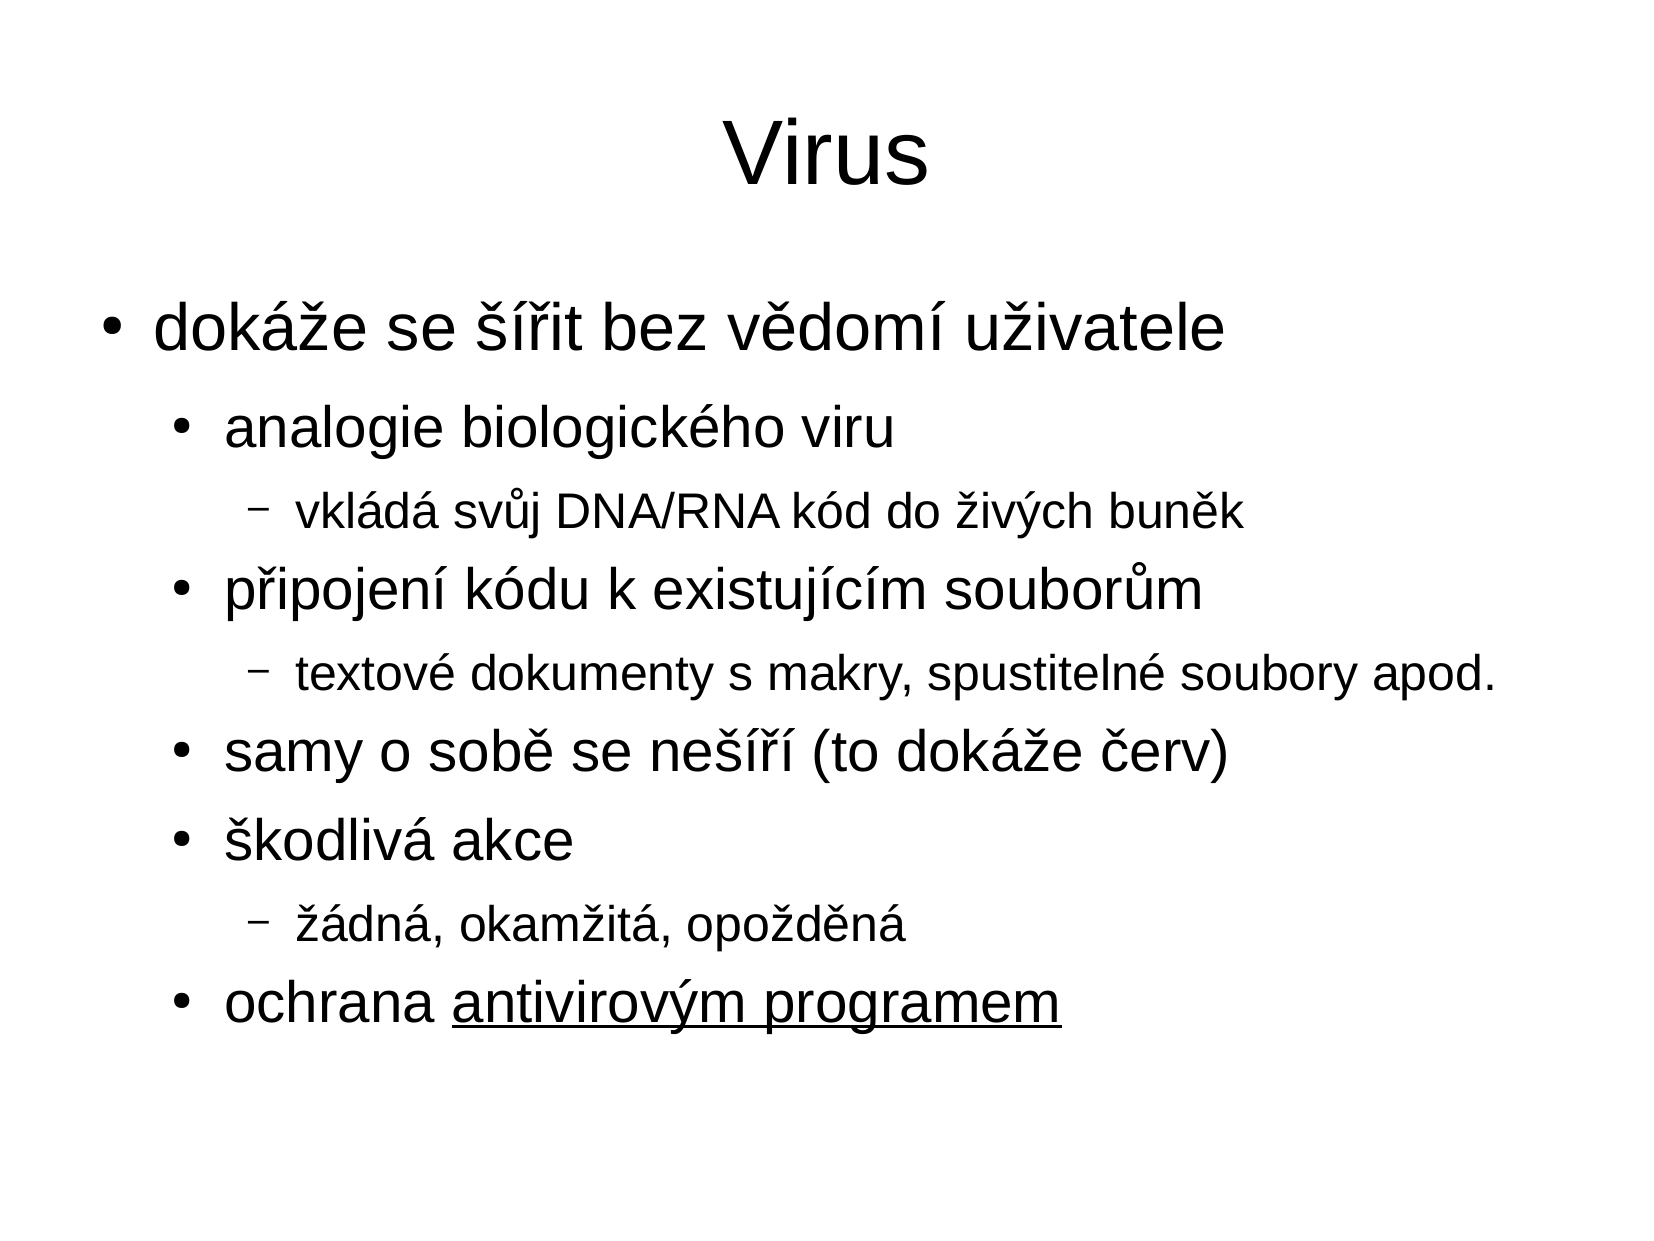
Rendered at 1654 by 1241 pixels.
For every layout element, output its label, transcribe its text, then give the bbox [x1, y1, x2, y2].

list dokáže se šířit bez vědomí uživatele analogie biologického viru vkládá svůj DNA/RNA kód do živých buněk připojení kódu k existujícím souborům textové dokumenty s makry, spustitelné soubory apod. samy o sobě se nešíří (to dokáže červ) škodlivá akce žádná, okamžitá, opožděná ochrana antivirovým programem [82, 290, 1571, 1109]
title Virus [82, 49, 1571, 257]
